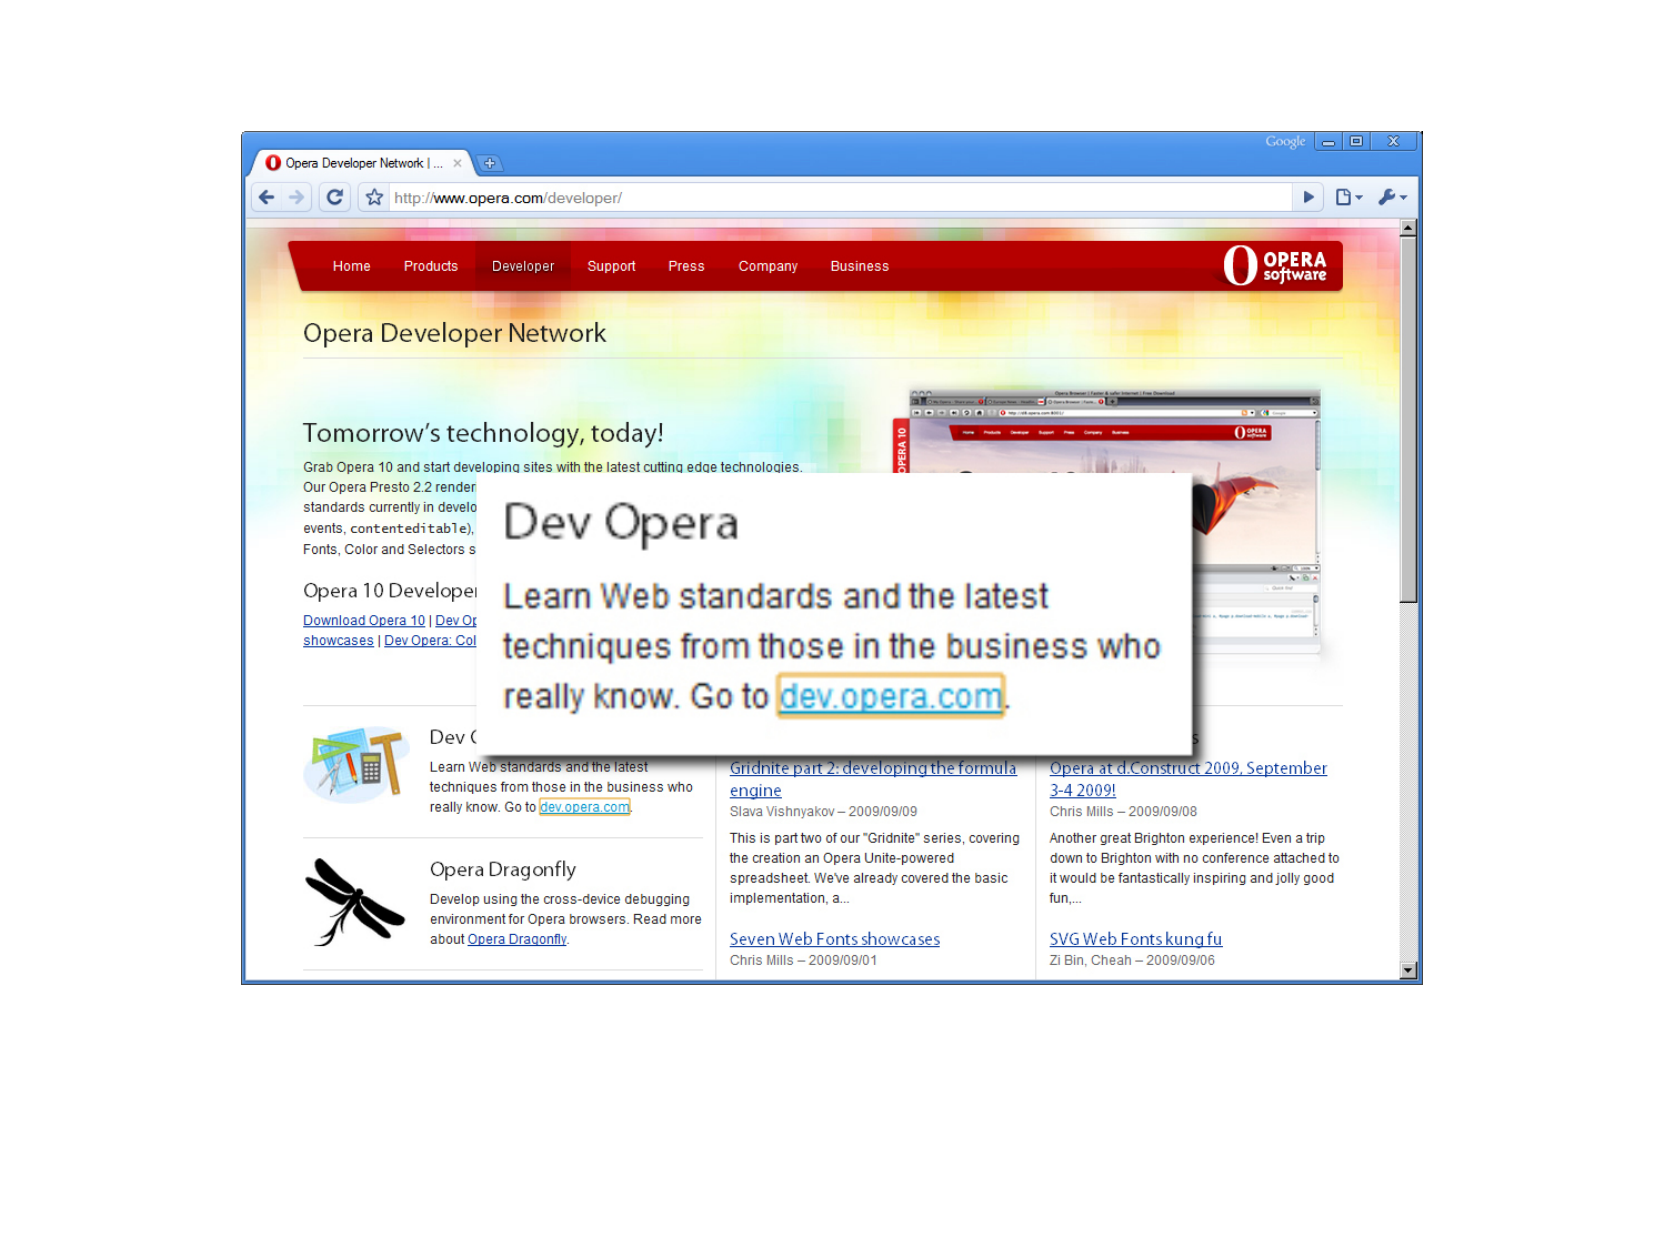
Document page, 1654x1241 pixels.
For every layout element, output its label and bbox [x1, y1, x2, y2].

picture [241, 131, 1423, 986]
